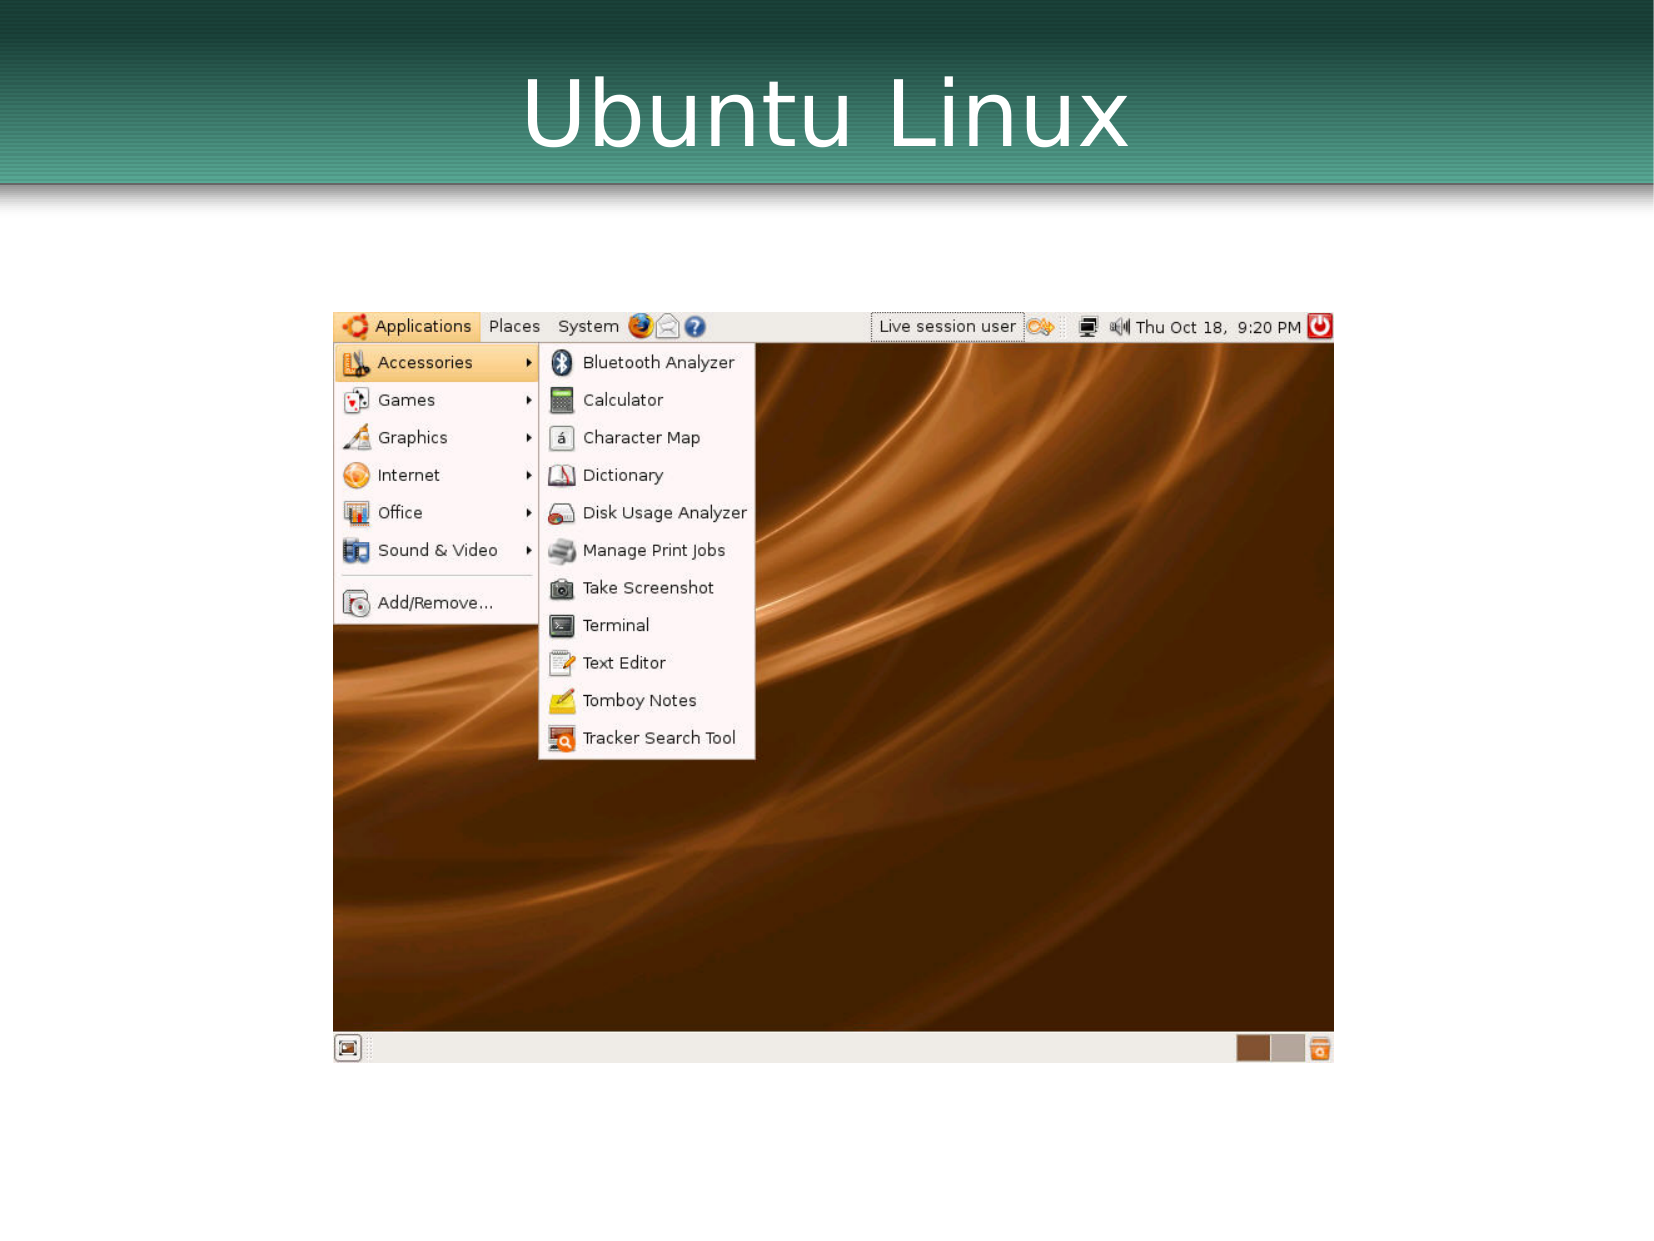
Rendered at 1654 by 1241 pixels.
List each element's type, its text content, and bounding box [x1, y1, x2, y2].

picture [333, 312, 1334, 1063]
picture [0, 0, 1654, 225]
title Ubuntu Linux [82, 11, 1571, 219]
